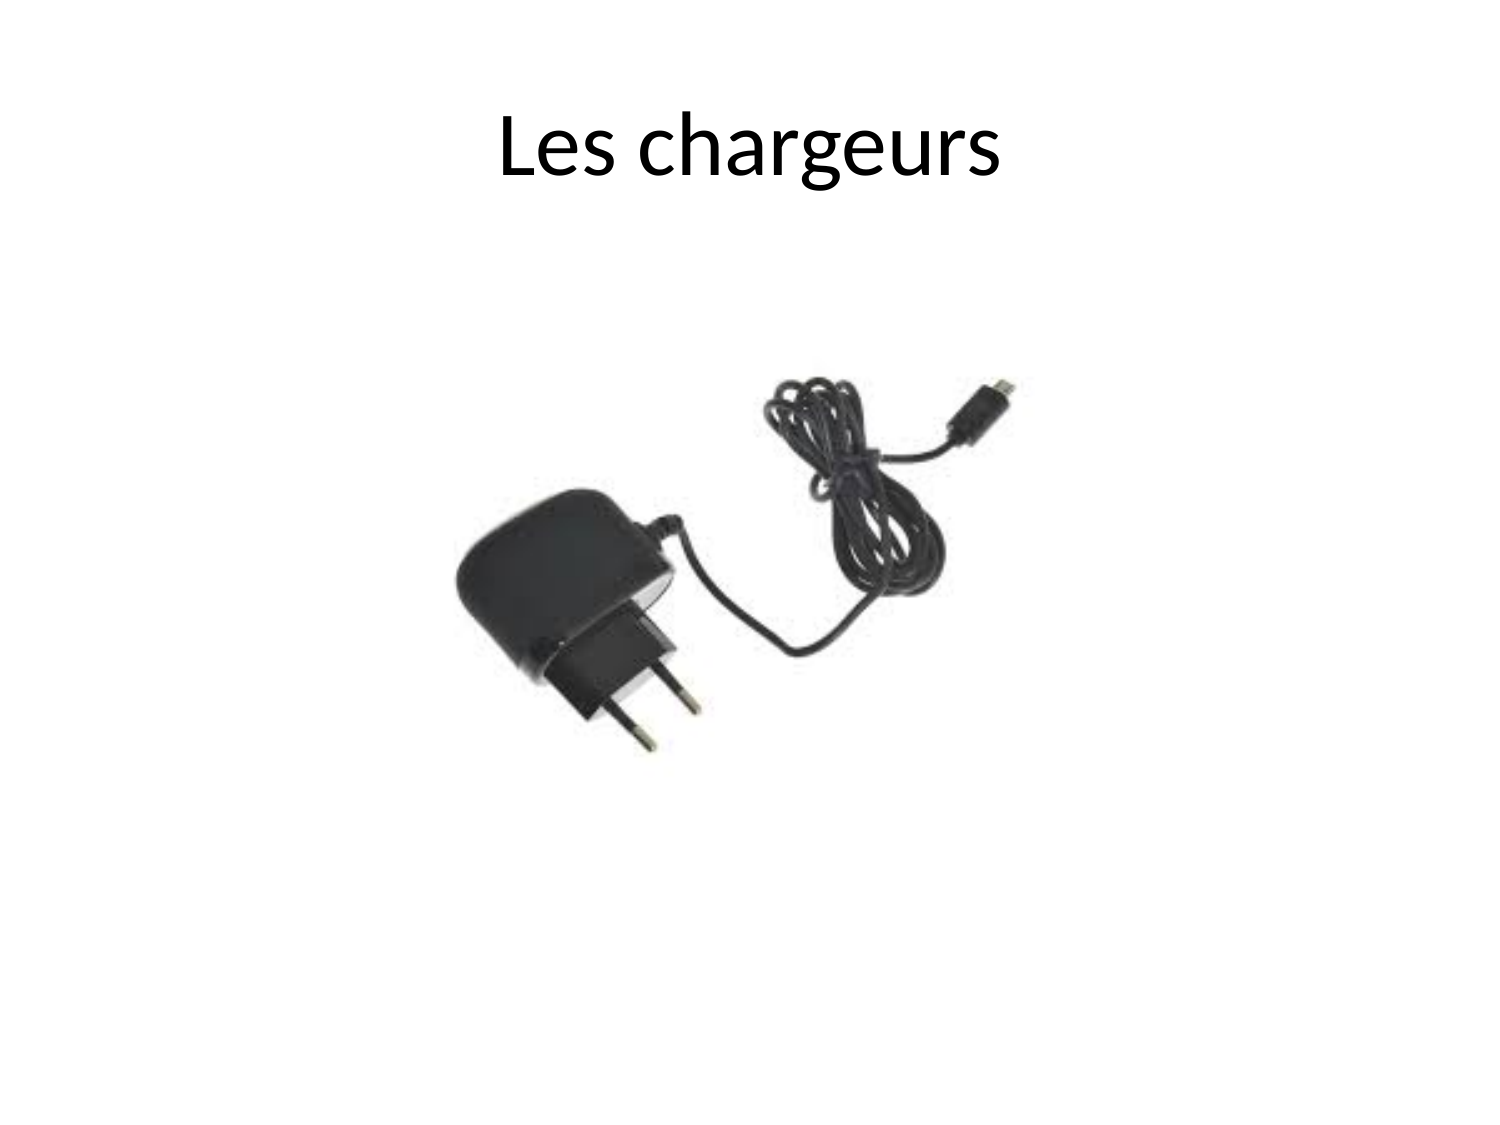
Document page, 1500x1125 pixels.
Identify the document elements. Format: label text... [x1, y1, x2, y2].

title Les chargeurs [75, 45, 1425, 233]
picture [395, 338, 1084, 795]
